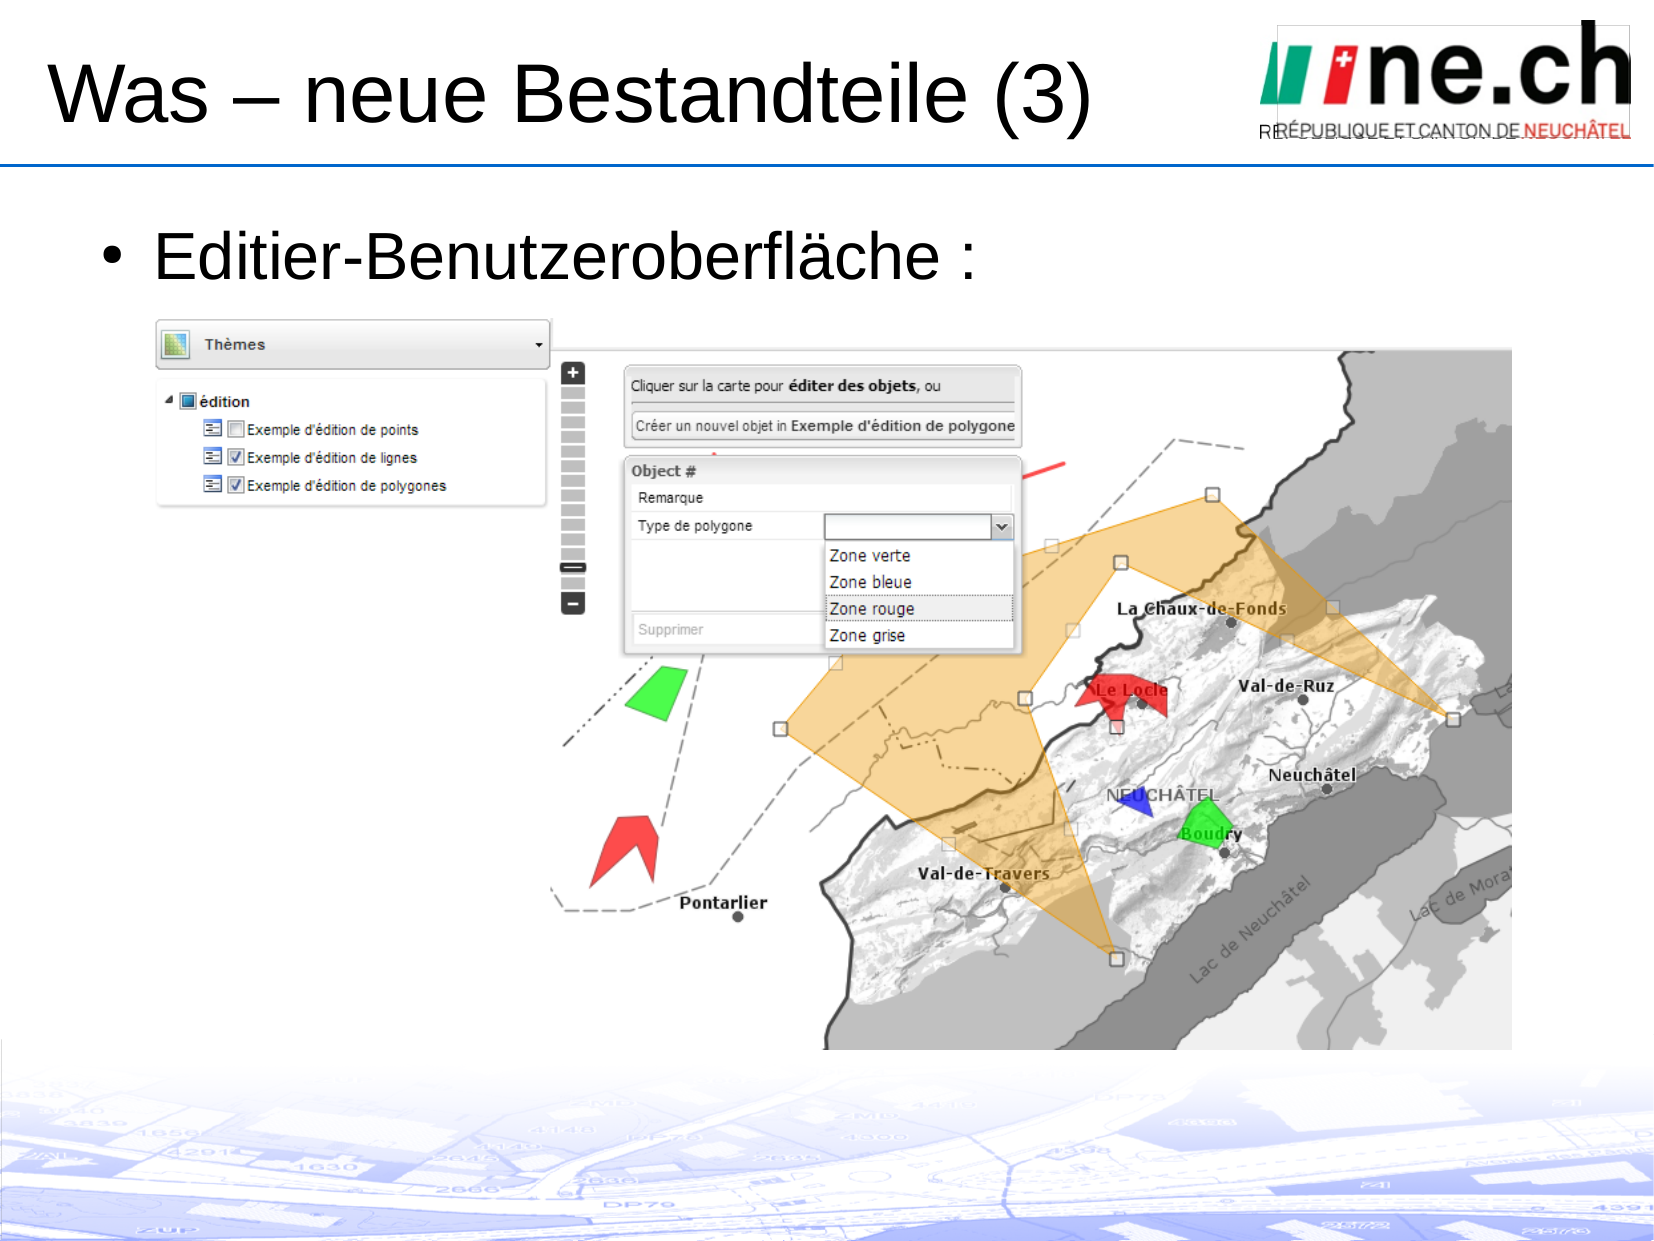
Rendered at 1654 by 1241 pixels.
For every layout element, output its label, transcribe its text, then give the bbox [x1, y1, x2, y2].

title Was – neue Bestandteile (3) [47, 0, 1536, 198]
picture [1536, 24, 1631, 139]
picture [0, 318, 1654, 1241]
list Editier-Benutzeroberfläche : [82, 219, 1571, 1038]
